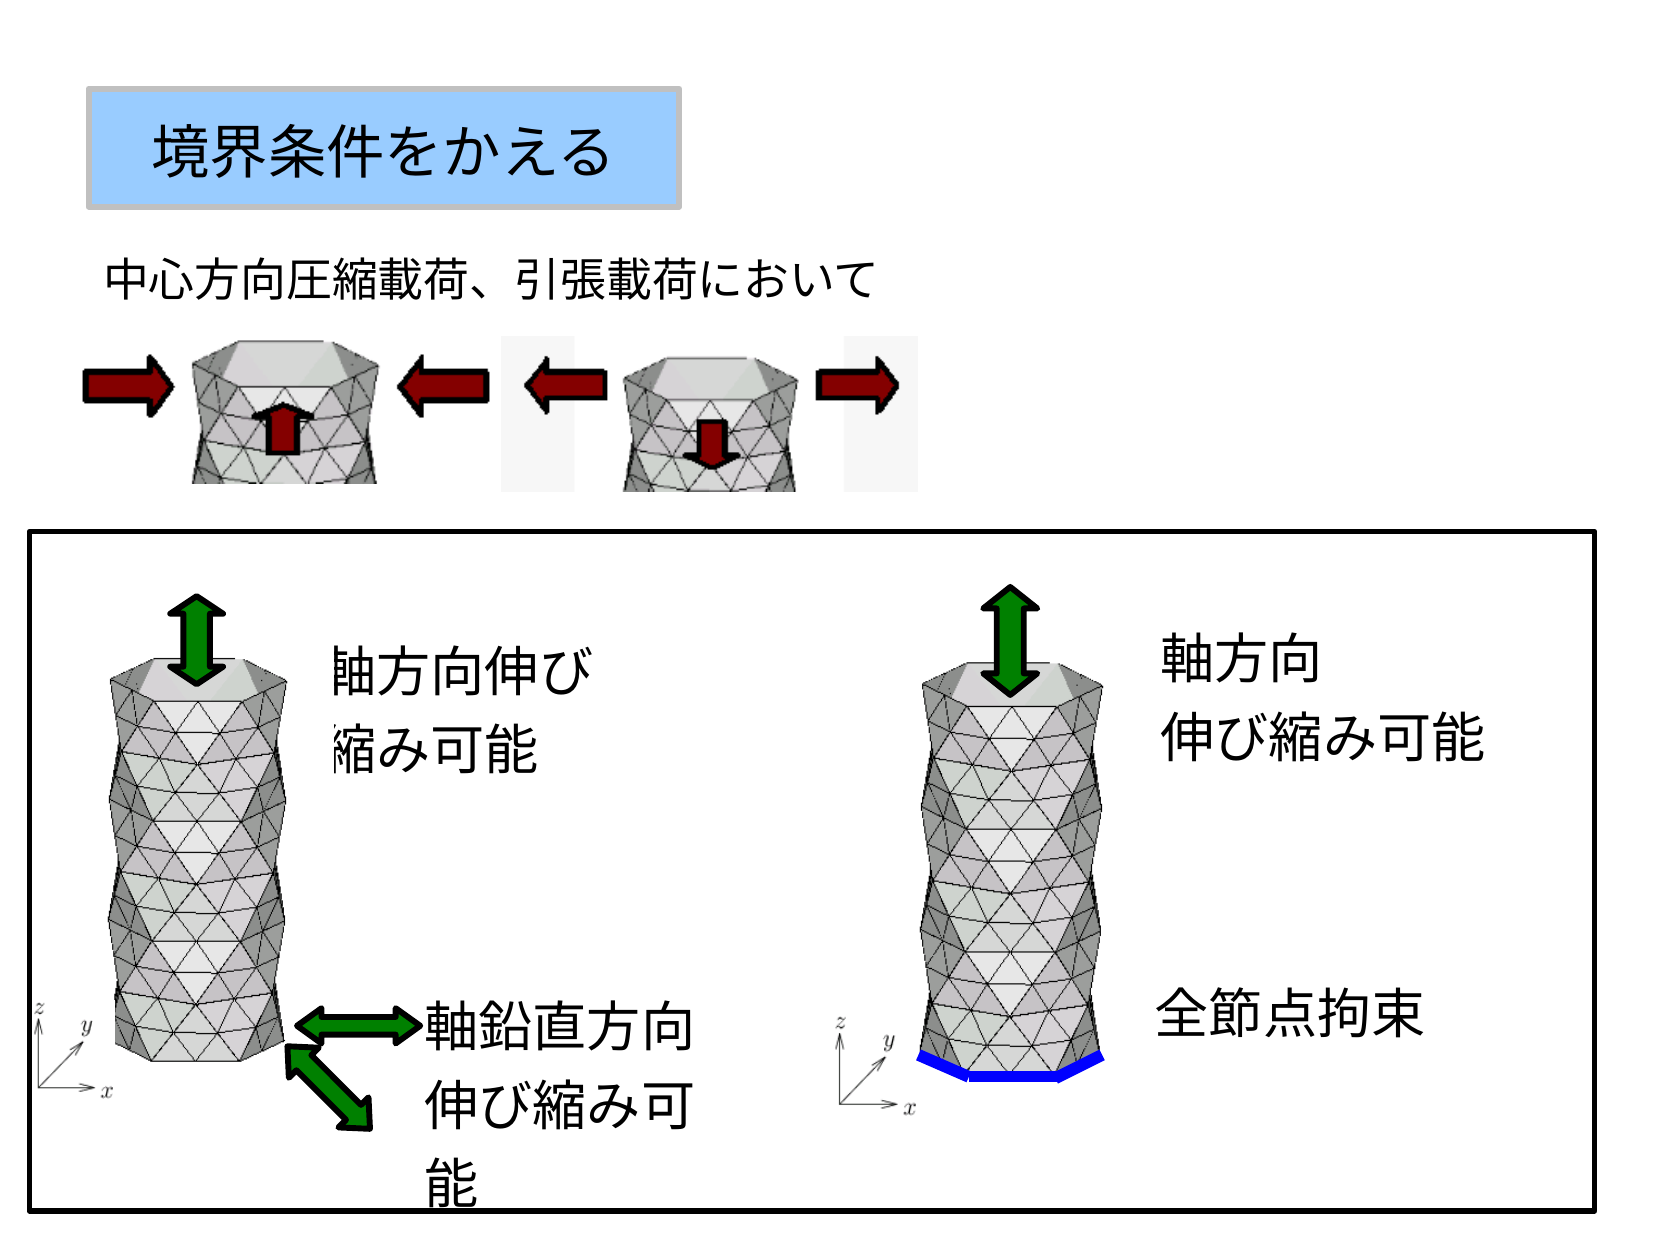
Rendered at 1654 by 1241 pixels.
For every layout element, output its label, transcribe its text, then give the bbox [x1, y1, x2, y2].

text_box 軸方向 伸び縮み可能 [1145, 608, 1536, 766]
text_box [296, 1008, 421, 1044]
picture [32, 560, 334, 1100]
text_box 軸鉛直方向伸び縮み可能 [409, 976, 727, 1205]
text_box 中心方向圧縮載荷、引張載荷において [88, 236, 1034, 311]
text_box [983, 586, 1038, 695]
picture [61, 317, 918, 492]
picture [830, 562, 1151, 1117]
text_box 軸方向伸び縮み可能 [334, 620, 625, 778]
text_box [170, 596, 224, 685]
text_box [287, 1046, 370, 1129]
text_box 境界条件をかえる [88, 88, 680, 207]
text_box 全節点拘束 [1139, 962, 1477, 1049]
